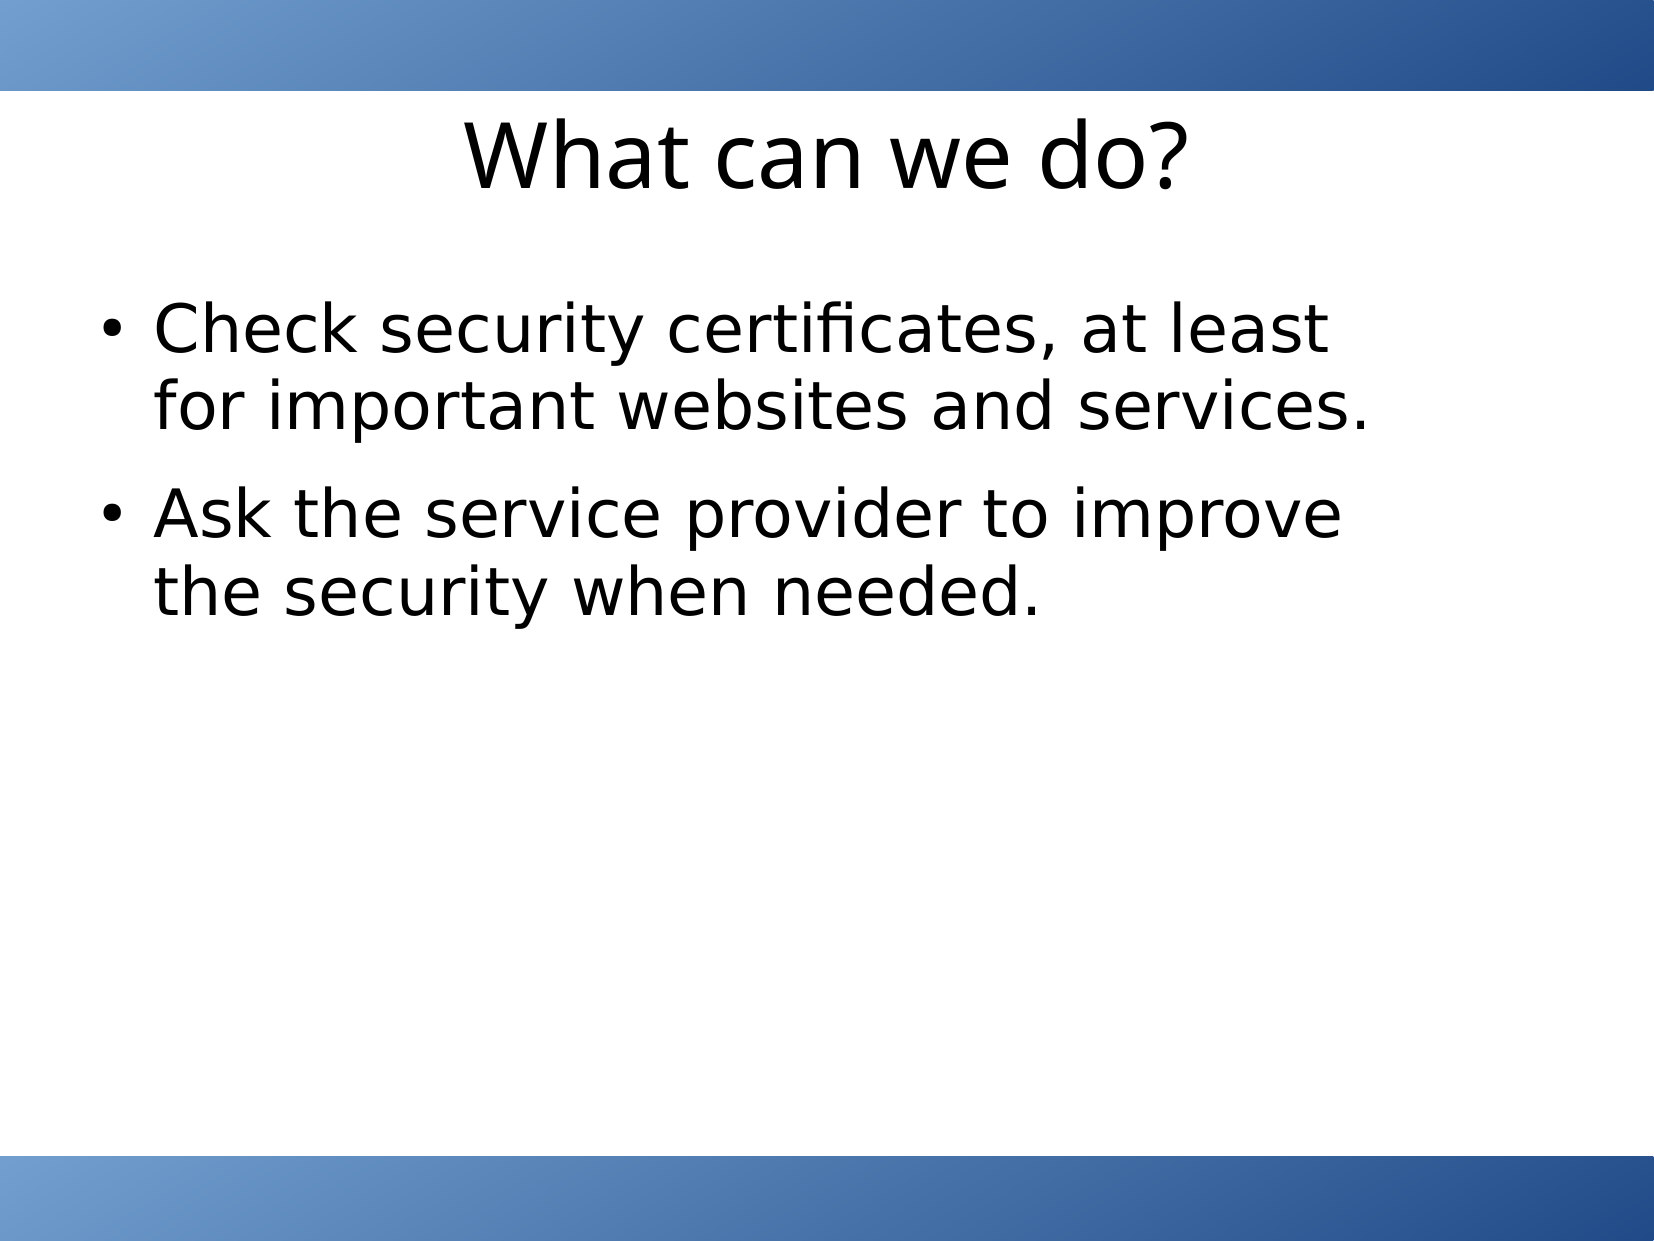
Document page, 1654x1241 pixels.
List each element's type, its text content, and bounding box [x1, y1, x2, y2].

title What can we do? [82, 49, 1571, 257]
list Check security certificates, at least for important websites and services. Ask the service provider to improve the security when needed. [82, 290, 1571, 1010]
